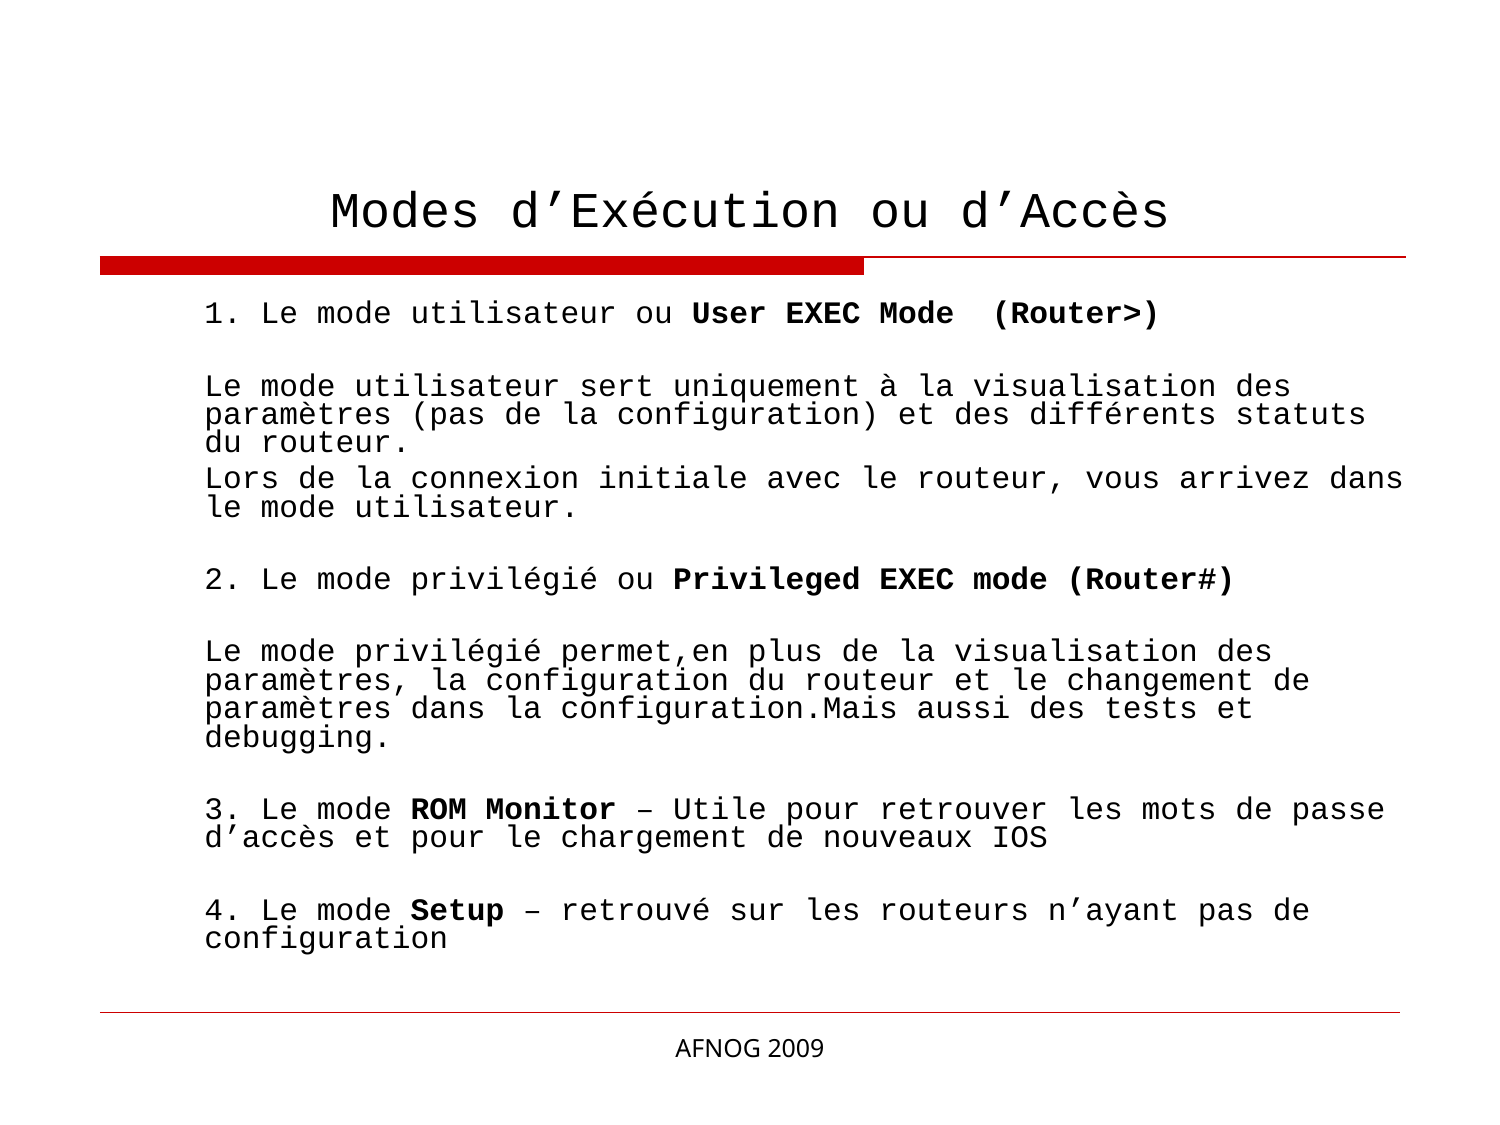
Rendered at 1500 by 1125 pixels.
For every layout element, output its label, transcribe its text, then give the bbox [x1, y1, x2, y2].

title Modes d’Exécution ou d’Accès [94, 49, 1407, 250]
list 1. Le mode utilisateur ou User EXEC Mode (Router>) Le mode utilisateur sert uniquement à la visualisation des paramètres (pas de la configuration) et des différents statuts du routeur. Lors de la connexion initiale avec le routeur, vous arrivez dans le mode utilisateur. 2. Le mode privilégié ou Privileged EXEC mode (Router#) Le mode privilégié permet,en plus de la visualisation des paramètres, la configuration du routeur et le changement de paramètres dans la configuration.Mais aussi des tests et debugging. 3. Le mode ROM Monitor – Utile pour retrouver les mots de passe d’accès et pour le chargement de nouveaux IOS 4. Le mode Setup – retrouvé sur les routeurs n’ayant pas de configuration [112, 262, 1436, 1028]
text_box AFNOG 2009 [512, 1024, 988, 1103]
